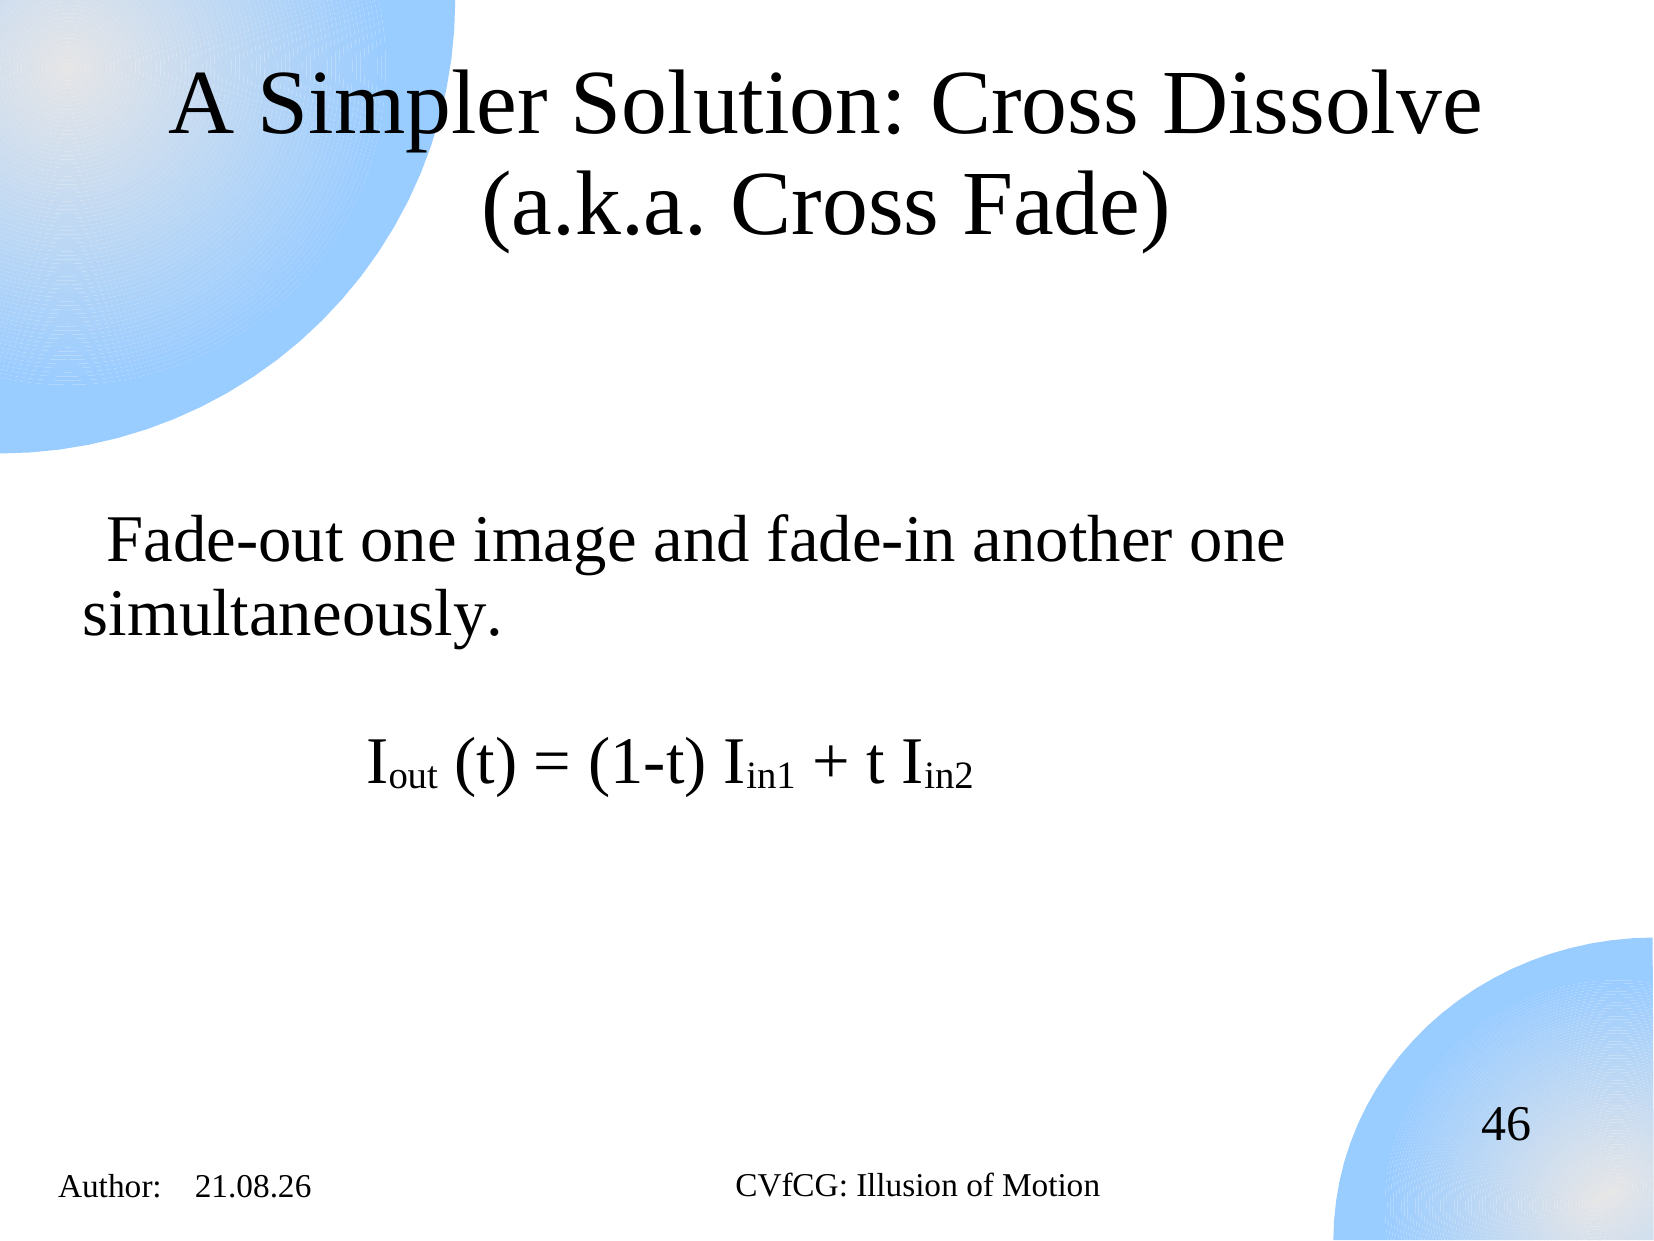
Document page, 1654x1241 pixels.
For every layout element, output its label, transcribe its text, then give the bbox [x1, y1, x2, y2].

text_box CVfCG: Illusion of Motion [735, 1166, 1346, 1204]
text_box Fade-out one image and fade-in another one simultaneously. Iout (t) = (1-t) Iin1 + t Iin2 [82, 290, 1571, 1010]
title A Simpler Solution: Cross Dissolve (a.k.a. Cross Fade) [82, 49, 1571, 257]
text_box <number> [1401, 1095, 1611, 1152]
